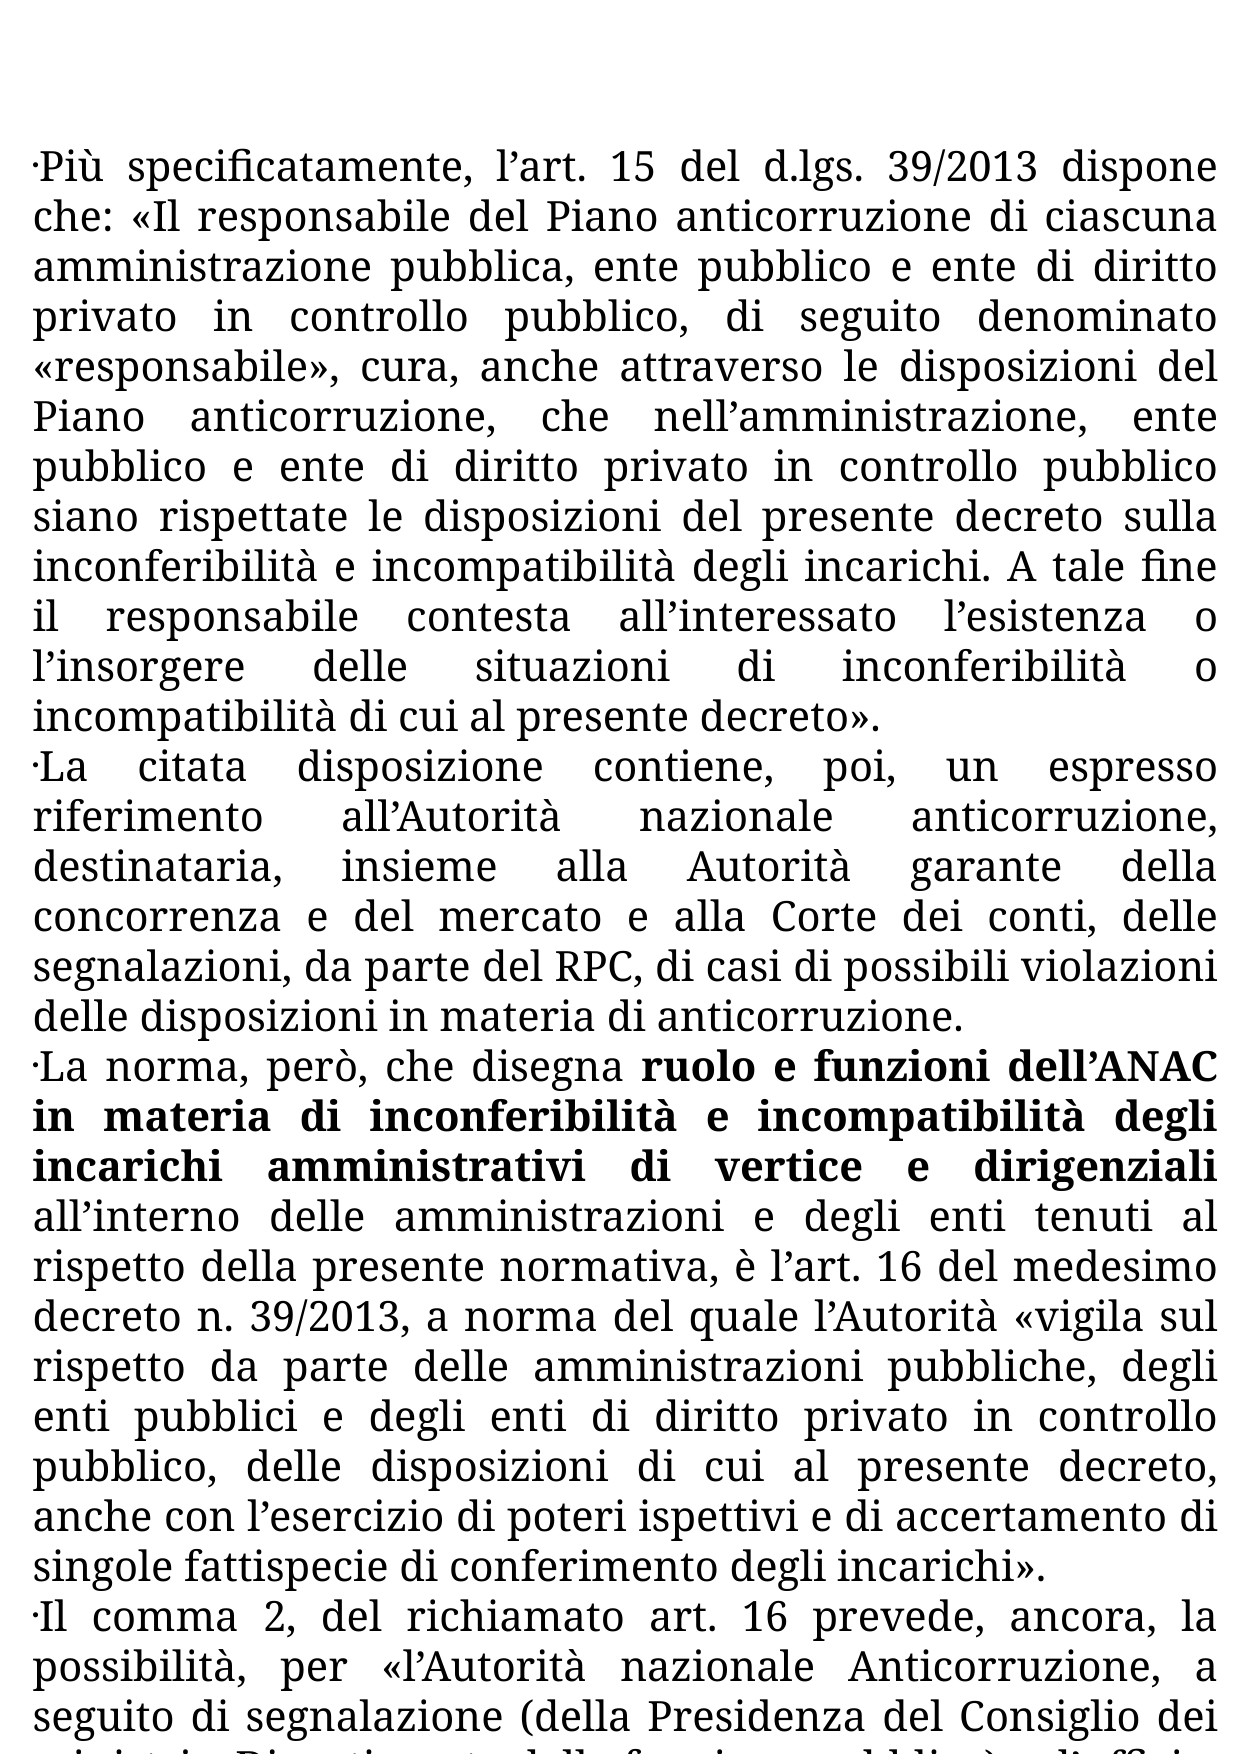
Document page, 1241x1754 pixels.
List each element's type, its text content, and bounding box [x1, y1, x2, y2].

list Più specificatamente, l’art. 15 del d.lgs. 39/2013 dispone che: «Il responsabile del Piano anticorruzione di ciascuna amministrazione pubblica, ente pubblico e ente di diritto privato in controllo pubblico, di seguito denominato «responsabile», cura, anche attraverso le disposizioni del Piano anticorruzione, che nell’amministrazione, ente pubblico e ente di diritto privato in controllo pubblico siano rispettate le disposizioni del presente decreto sulla inconferibilità e incompatibilità degli incarichi. A tale fine il responsabile contesta all’interessato l’esistenza o l’insorgere delle situazioni di inconferibilità o incompatibilità di cui al presente decreto». La citata disposizione contiene, poi, un espresso riferimento all’Autorità nazionale anticorruzione, destinataria, insieme alla Autorità garante della concorrenza e del mercato e alla Corte dei conti, delle segnalazioni, da parte del RPC, di casi di possibili violazioni delle disposizioni in materia di anticorruzione. La norma, però, che disegna ruolo e funzioni dell’ANAC in materia di inconferibilità e incompatibilità degli incarichi amministrativi di vertice e dirigenziali all’interno delle amministrazioni e degli enti tenuti al rispetto della presente normativa, è l’art. 16 del medesimo decreto n. 39/2013, a norma del quale l’Autorità «vigila sul rispetto da parte delle amministrazioni pubbliche, degli enti pubblici e degli enti di diritto privato in controllo pubblico, delle disposizioni di cui al presente decreto, anche con l’esercizio di poteri ispettivi e di accertamento di singole fattispecie di conferimento degli incarichi». Il comma 2, del richiamato art. 16 prevede, ancora, la possibilità, per «l’Autorità nazionale Anticorruzione, a seguito di segnalazione (della Presidenza del Consiglio dei ministri – Dipartimento della funzione pubblica) o d’ufficio, di sospendere la procedura di conferimento dell’incarico con un proprio provvedimento che contiene osservazioni o rilievi sull’atto di conferimento dell’incarico [10, 132, 1241, 1620]
